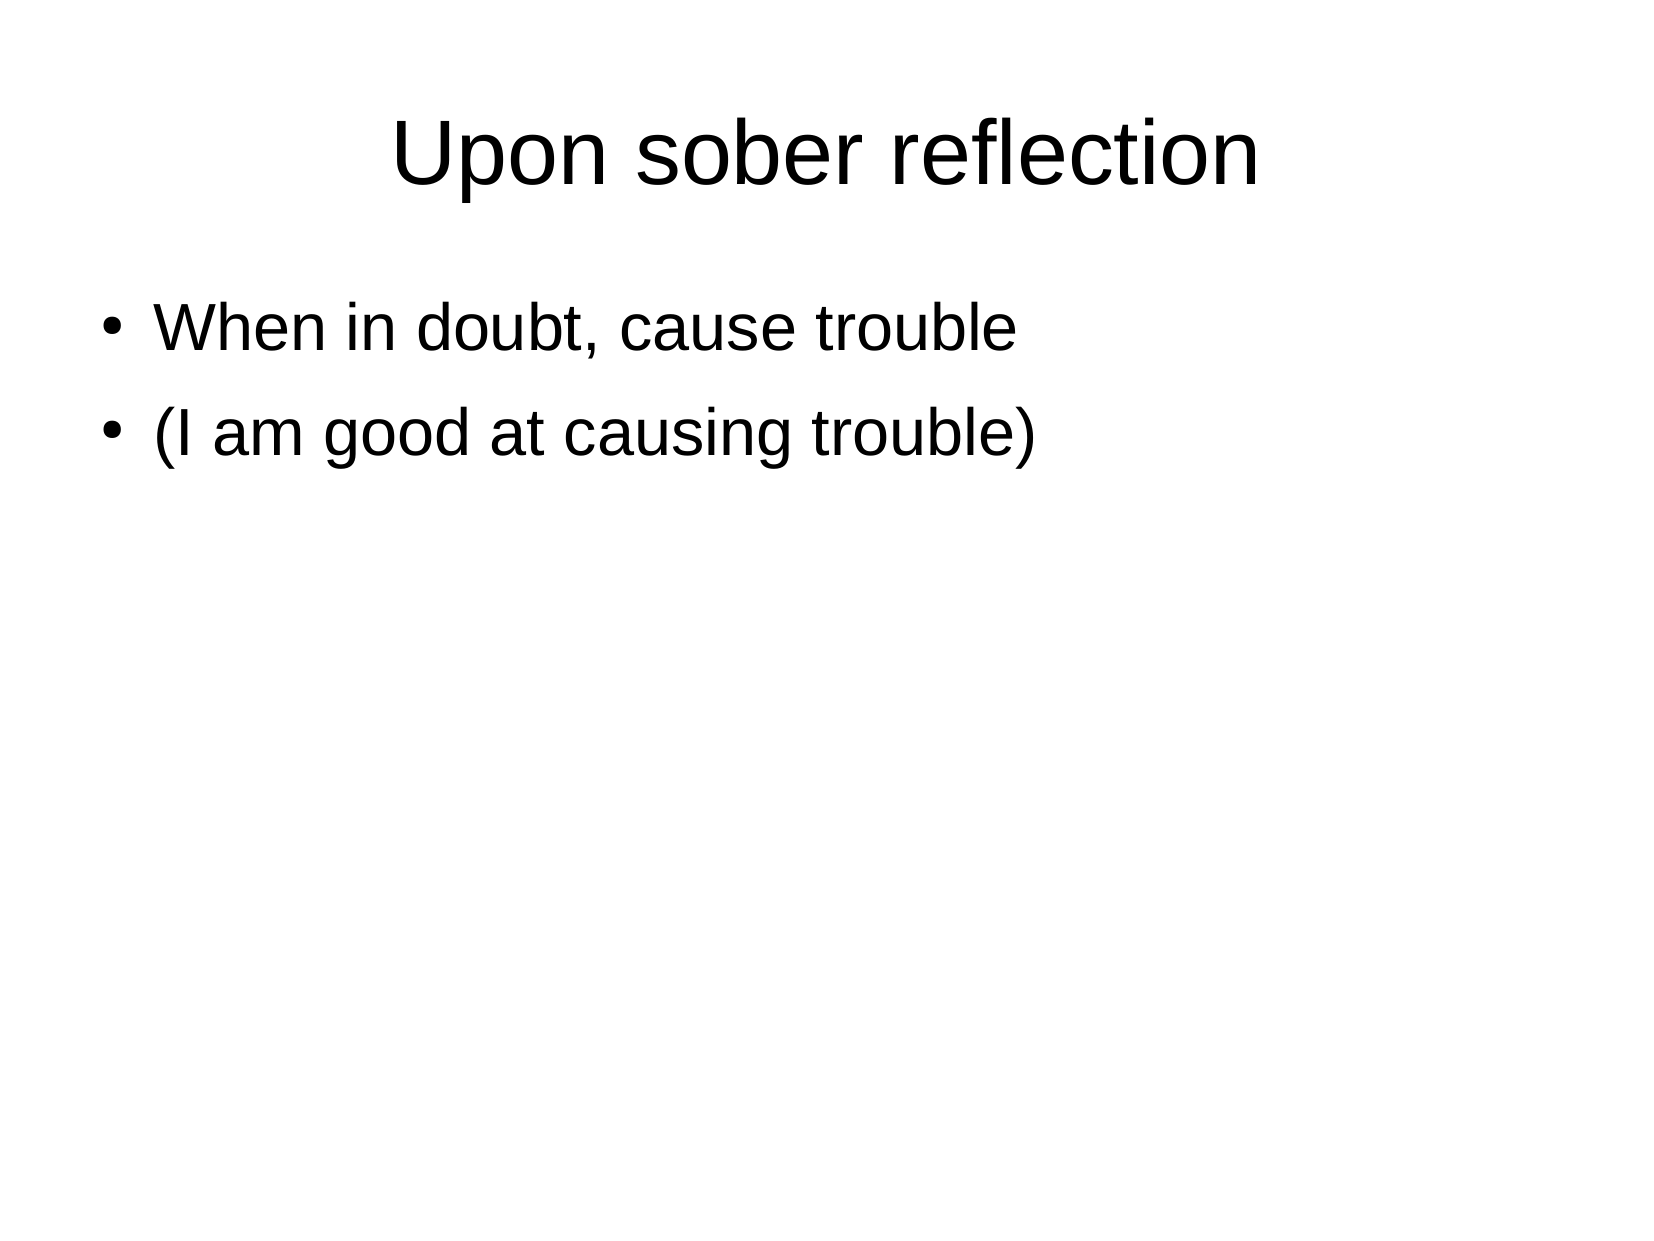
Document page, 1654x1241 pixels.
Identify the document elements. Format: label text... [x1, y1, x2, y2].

title Upon sober reflection [82, 49, 1571, 257]
list When in doubt, cause trouble (I am good at causing trouble) [82, 290, 1538, 1010]
